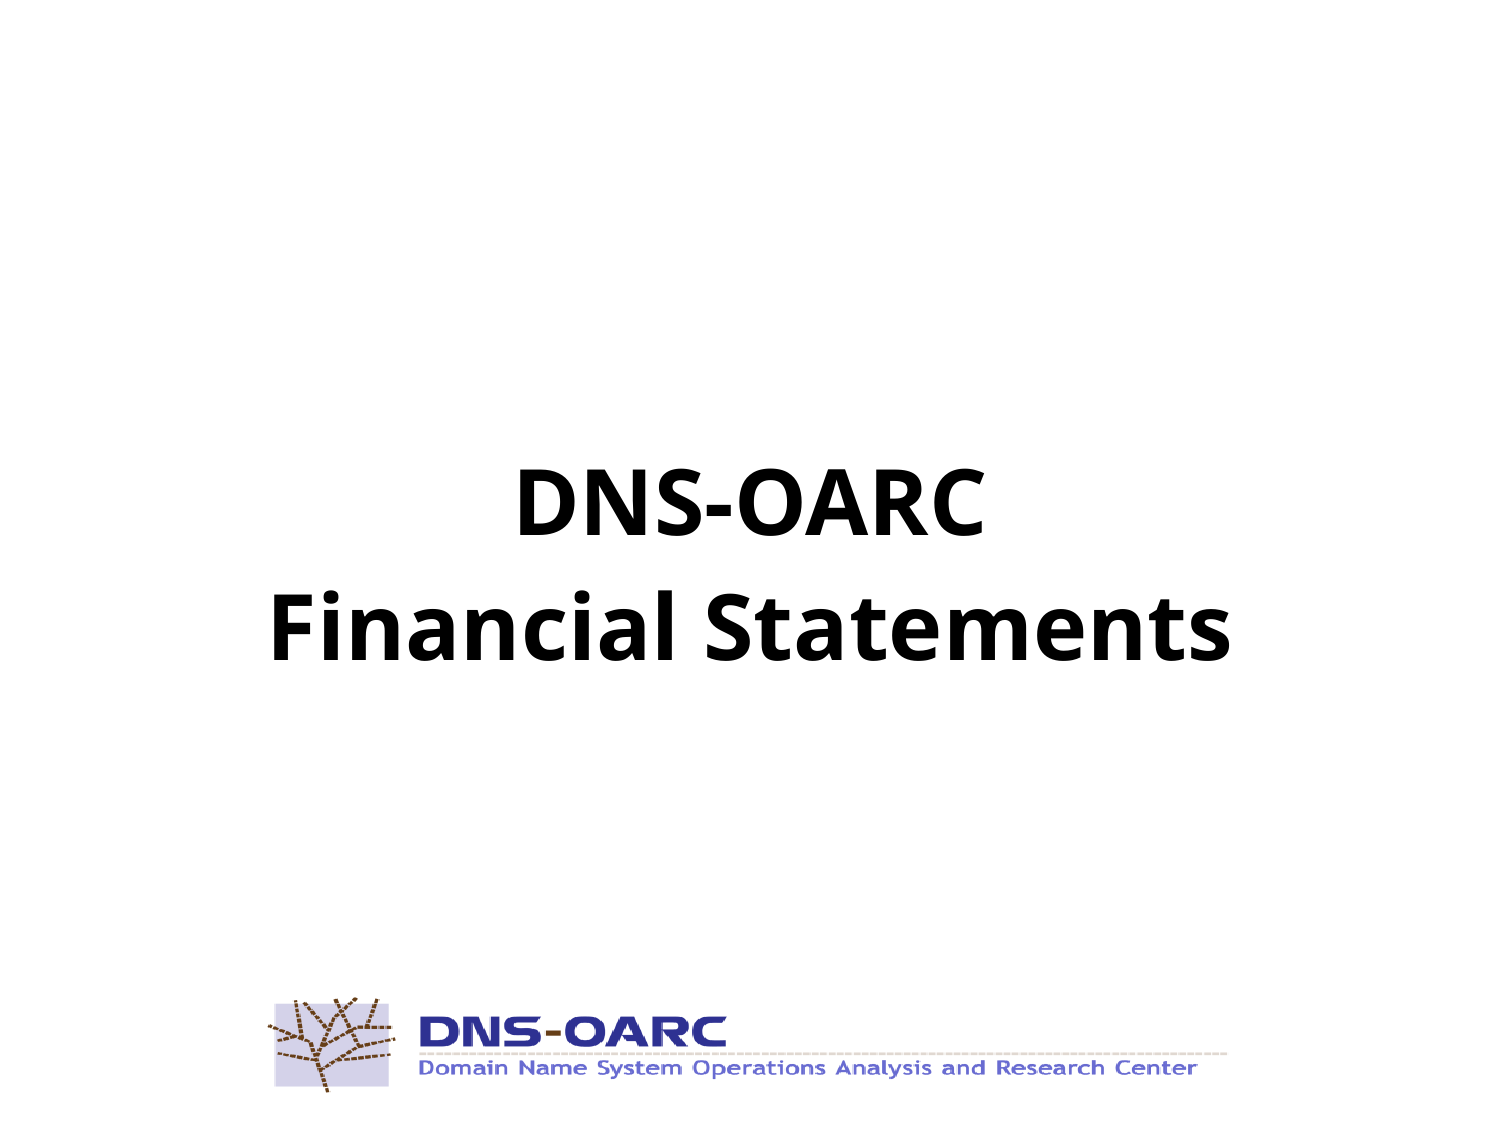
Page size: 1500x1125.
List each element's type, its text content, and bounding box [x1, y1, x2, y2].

subtitle DNS-OARC Financial Statements [75, 191, 1425, 934]
picture [214, 991, 1259, 1099]
